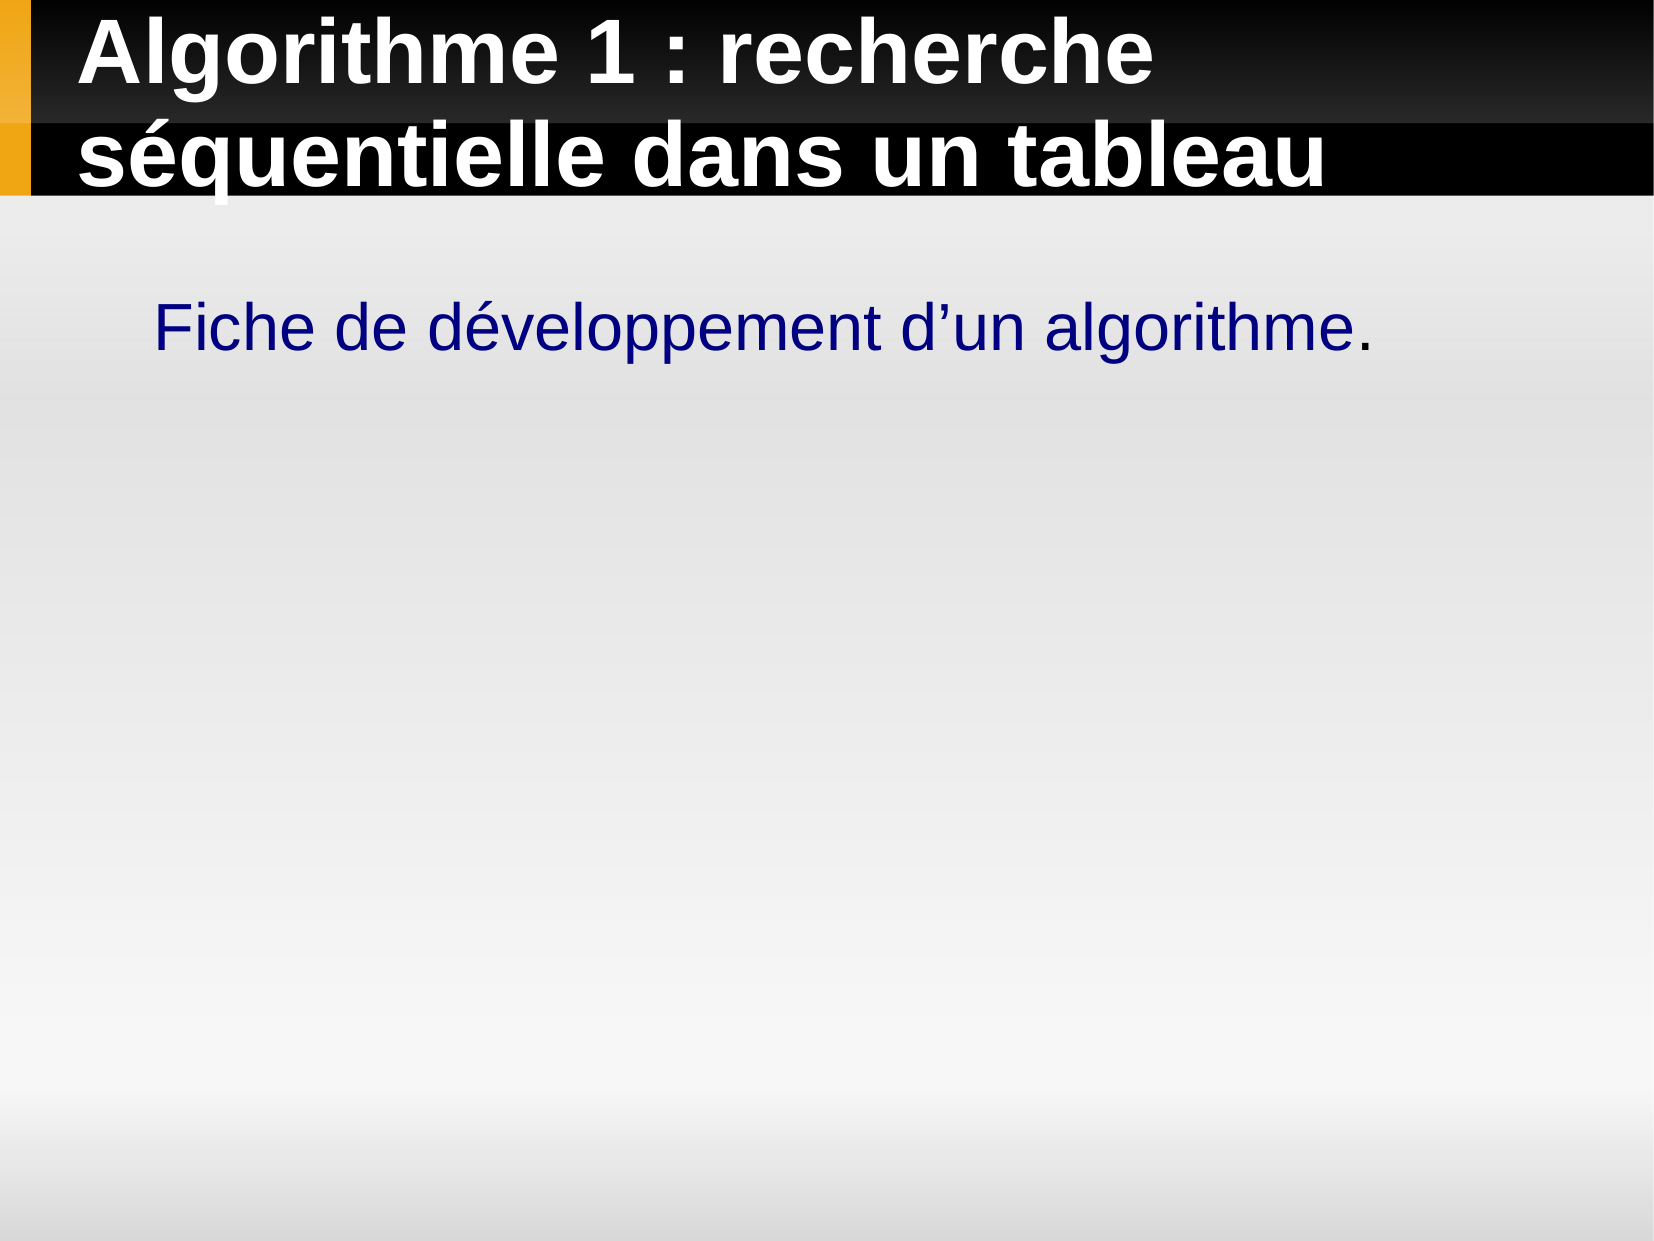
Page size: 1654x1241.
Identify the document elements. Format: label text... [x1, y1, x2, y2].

list Fiche de développement d’un algorithme. [82, 290, 1571, 1211]
title Algorithme 1 : recherche séquentielle dans un tableau [76, 0, 1565, 208]
picture [0, 0, 1654, 1241]
